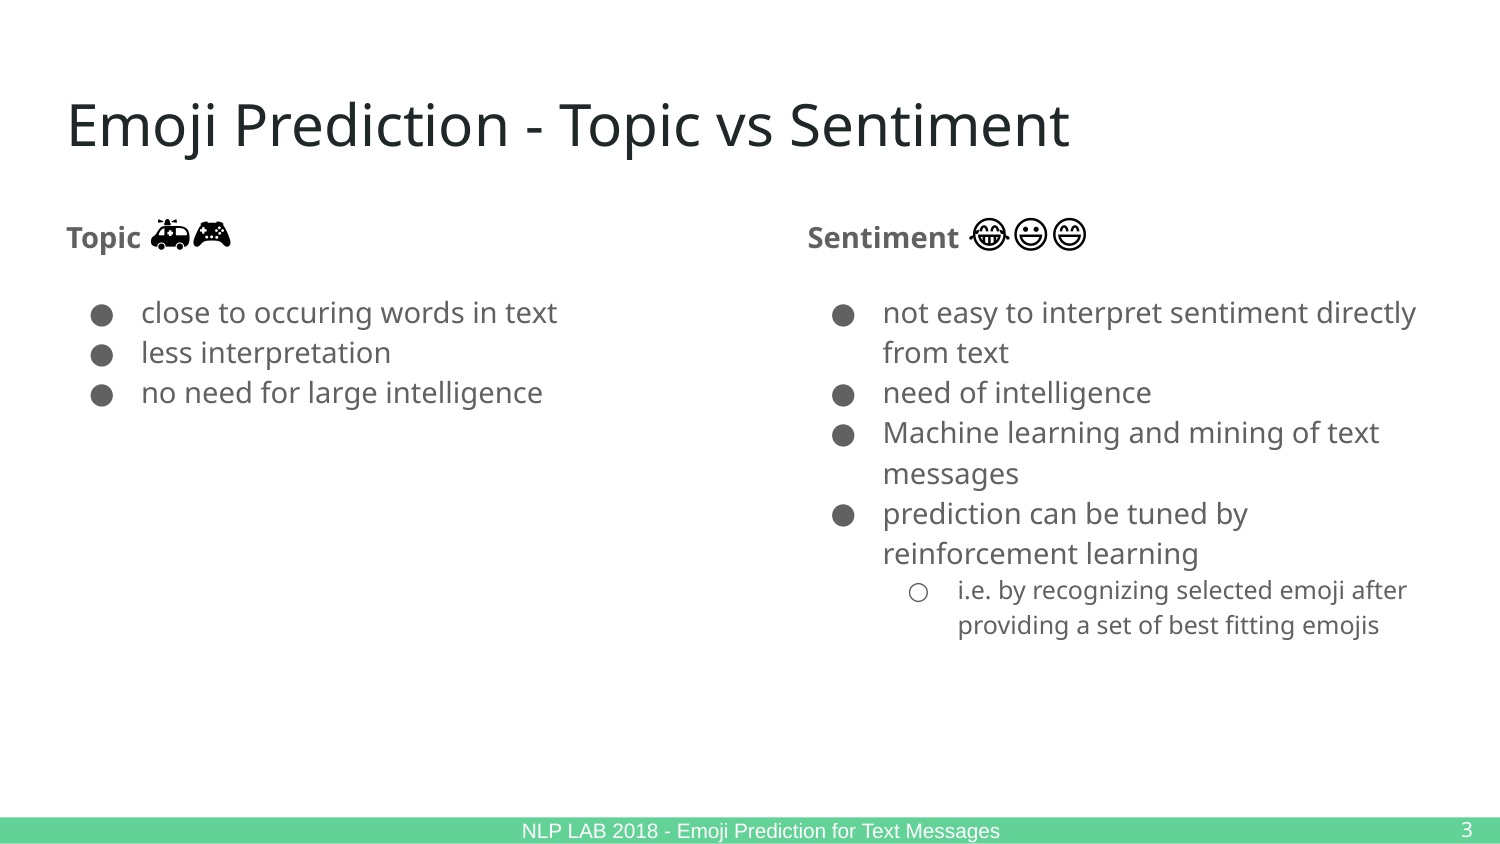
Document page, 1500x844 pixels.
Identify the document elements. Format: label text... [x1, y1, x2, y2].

list Sentiment 😂😃😄 not easy to interpret sentiment directly from text need of intelligence Machine learning and mining of text messages prediction can be tuned by reinforcement learning i.e. by recognizing selected emoji after providing a set of best fitting emojis [792, 189, 1449, 750]
list Topic 🚐🚑🚒🎮🎯🎱 close to occuring words in text less interpretation no need for large intelligence [51, 189, 708, 750]
title Emoji Prediction - Topic vs Sentiment [51, 72, 1449, 167]
slide_number <Foliennummer> [1397, 811, 1488, 844]
